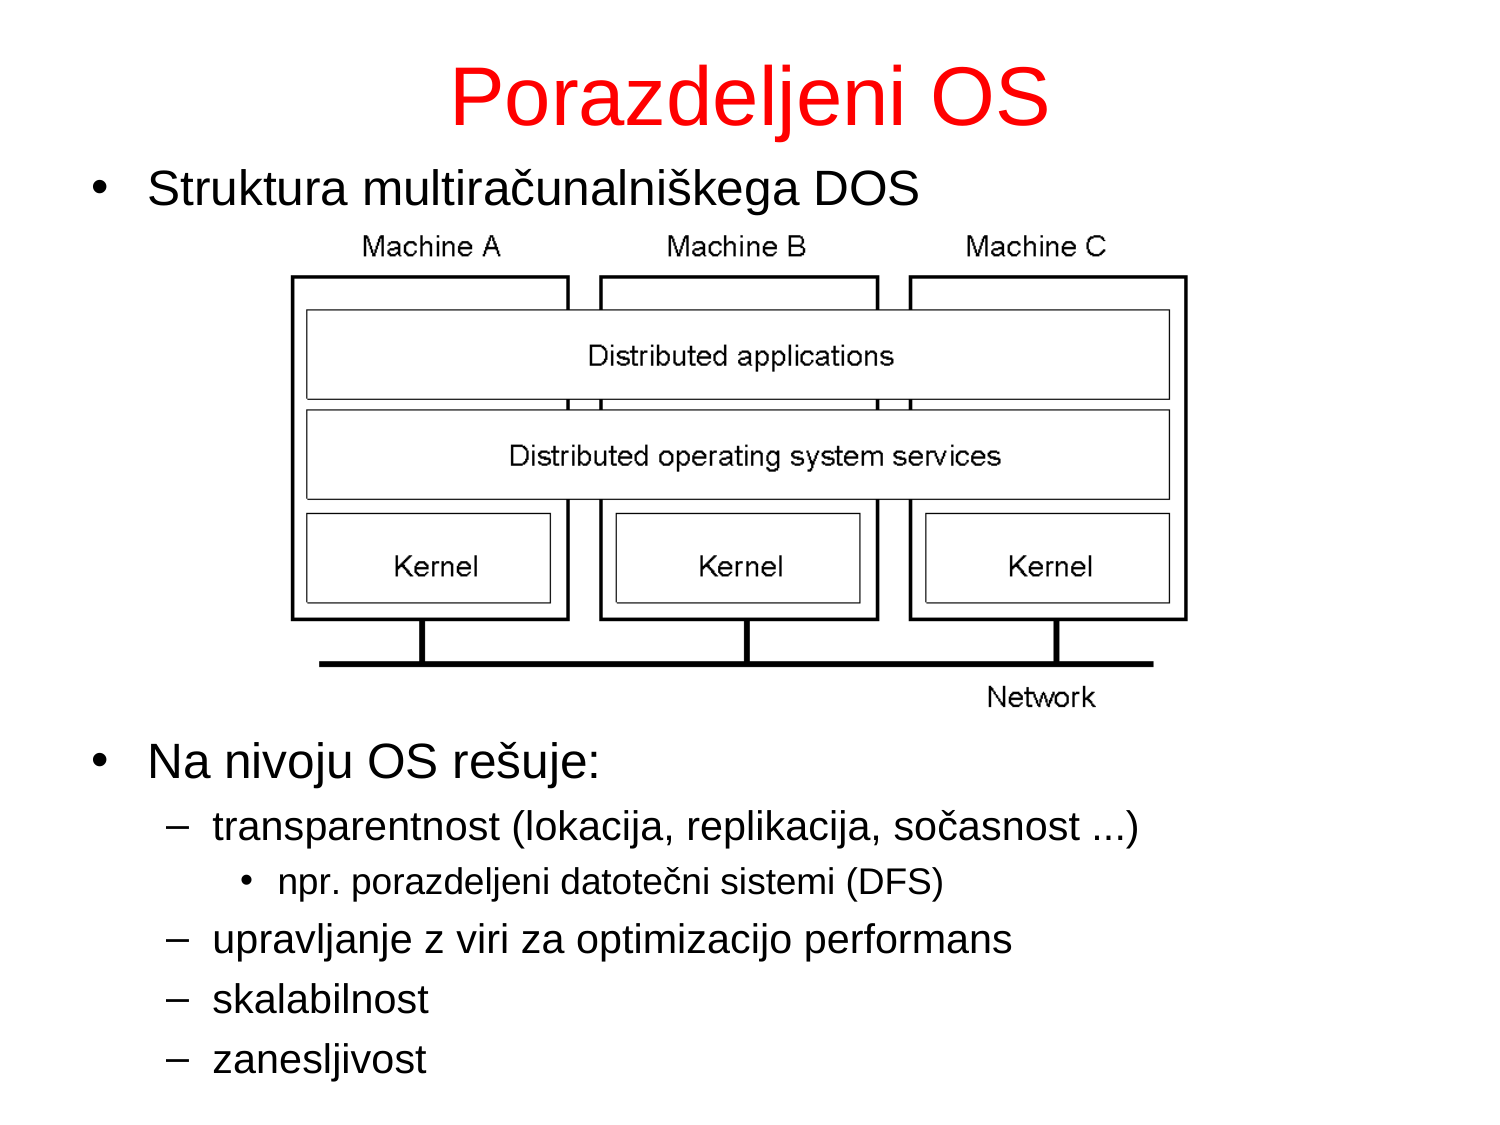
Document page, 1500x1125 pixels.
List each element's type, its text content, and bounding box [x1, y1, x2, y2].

list Struktura multiračunalniškega DOS Na nivoju OS rešuje: transparentnost (lokacija, replikacija, sočasnost ...) npr. porazdeljeni datotečni sistemi (DFS) upravljanje z viri za optimizacijo performans skalabilnost zanesljivost [76, 161, 1427, 1100]
title Porazdeljeni OS [0, 23, 1500, 161]
picture [265, 220, 1201, 717]
